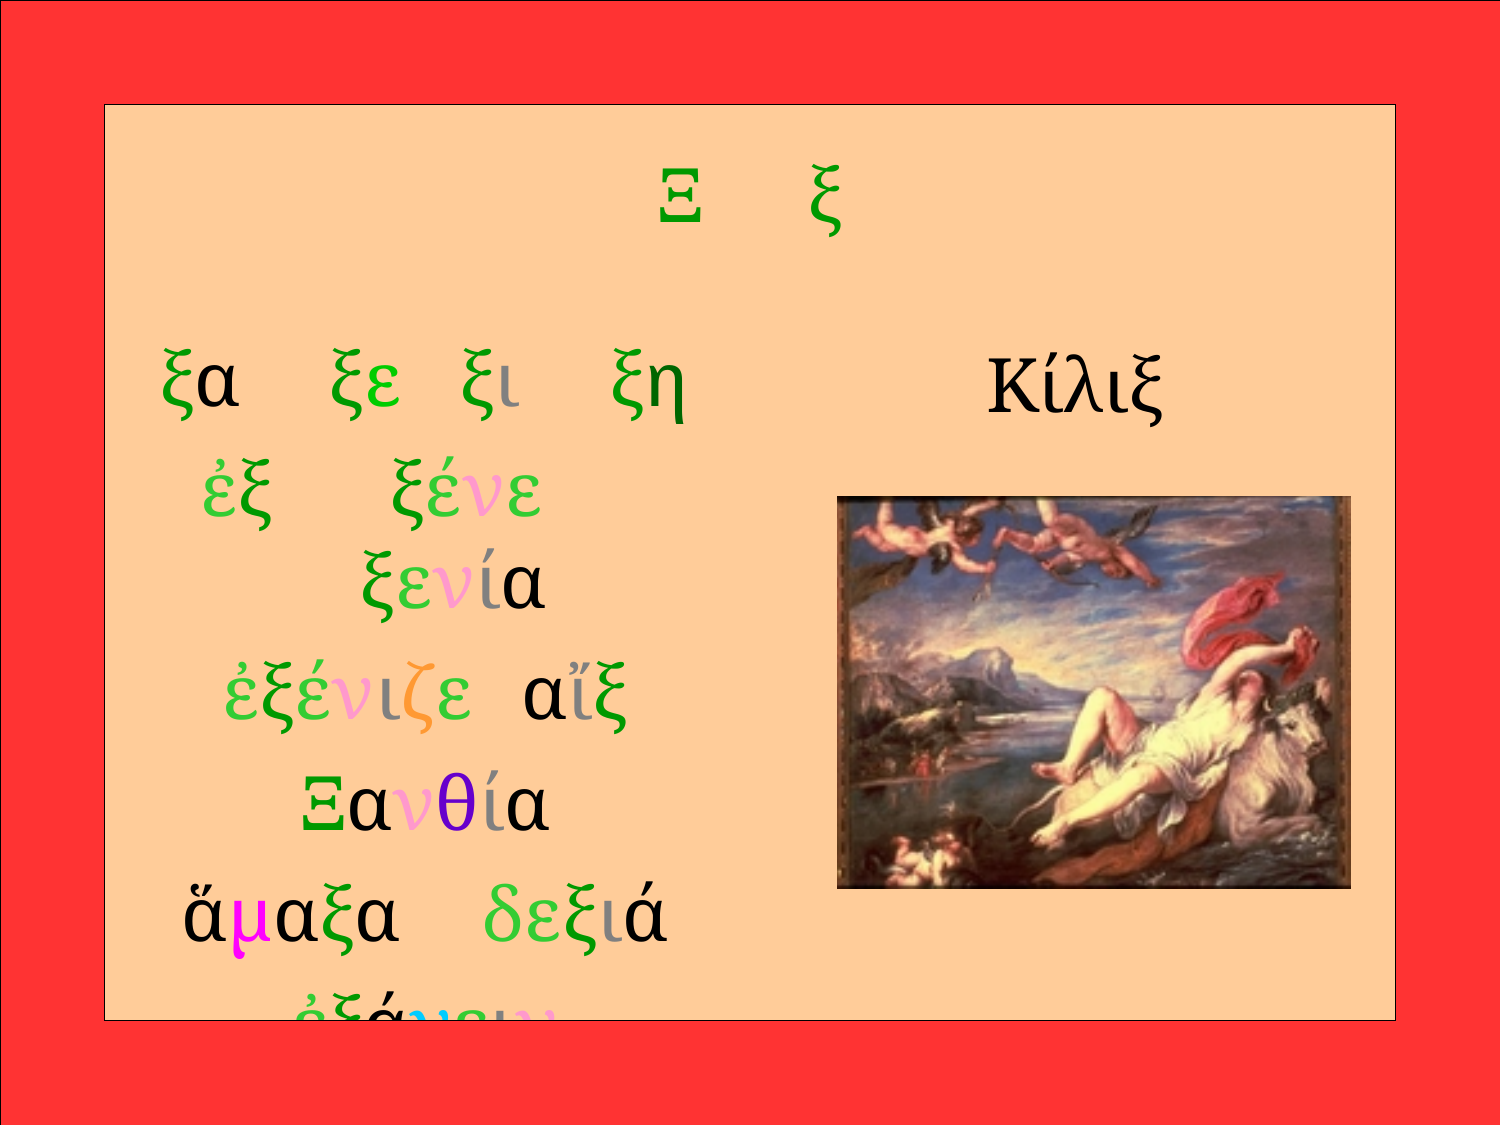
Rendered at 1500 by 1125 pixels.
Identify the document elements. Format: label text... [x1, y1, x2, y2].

list ξα ξε ξι ξη ἐξ ξένε ξενία ἐξένιζε αἴξ Ξανθία ἅμαξα δεξιά ἐξάγειν [112, 324, 738, 1020]
text_box [0, 0, 1500, 1125]
title Ξ ξ [112, 105, 1388, 288]
list Κίλιξ [762, 324, 1388, 1001]
picture [837, 496, 1351, 889]
